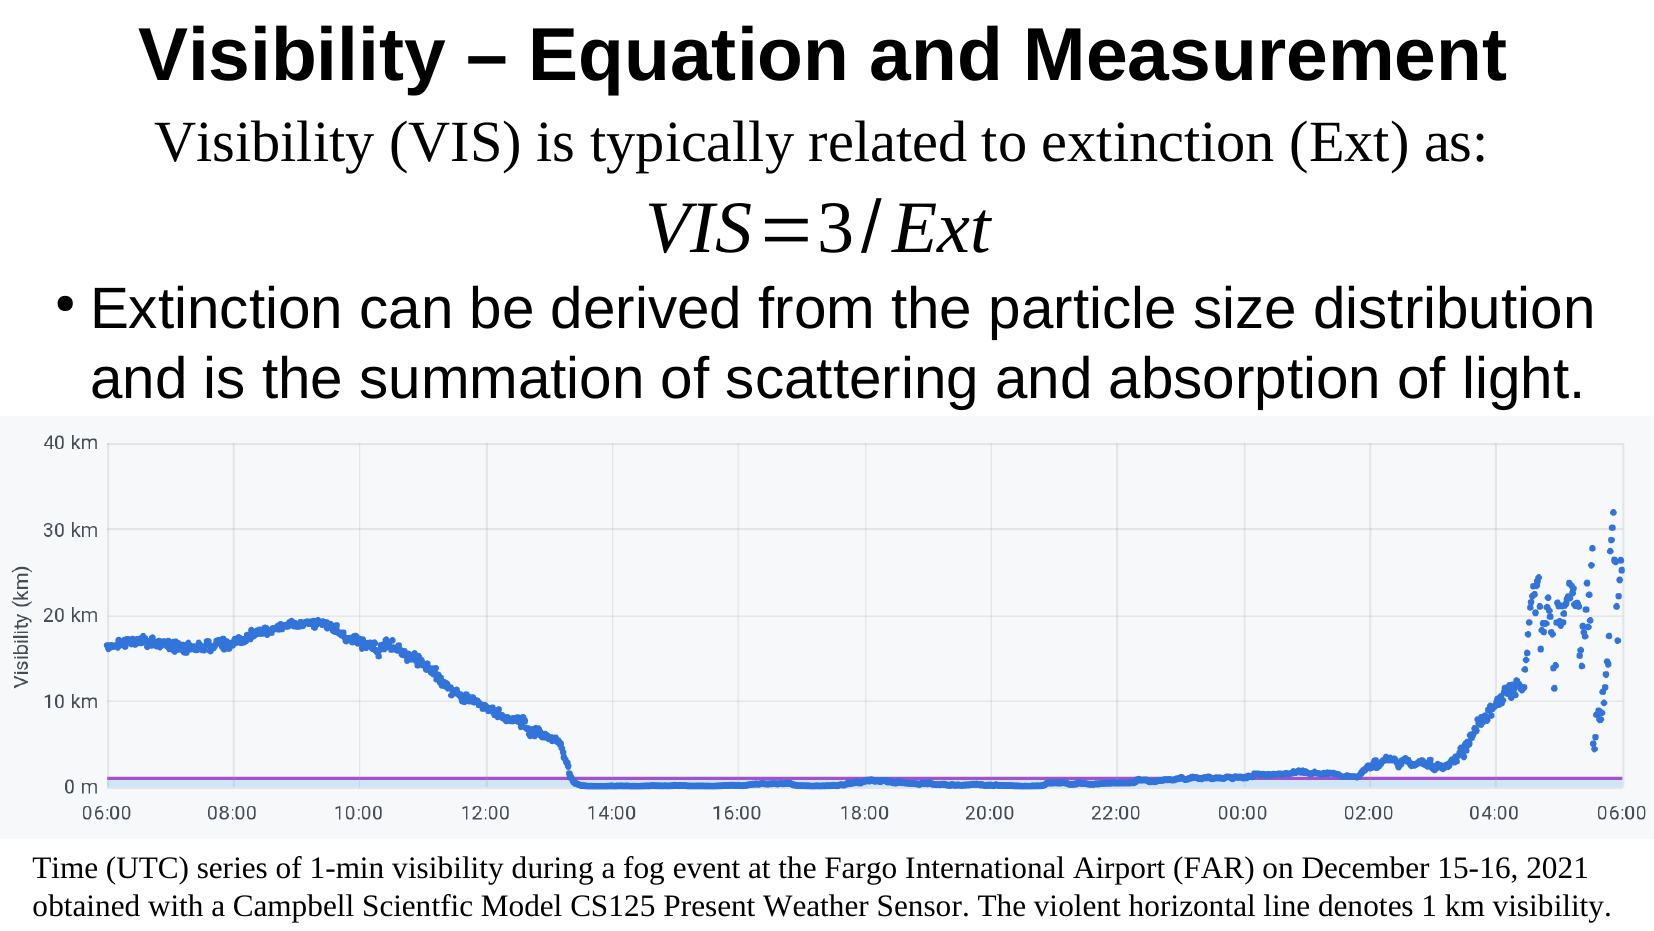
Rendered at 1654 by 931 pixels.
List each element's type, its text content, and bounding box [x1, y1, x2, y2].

text_box Time (UTC) series of 1-min visibility during a fog event at the Fargo International Airport (FAR) on December 15-16, 2021 obtained with a Campbell Scientfic Model CS125 Present Weather Sensor. The violent horizontal line denotes 1 km visibility. [29, 846, 1643, 925]
title Visibility – Equation and Measurement [0, 0, 1651, 101]
picture [0, 416, 1654, 839]
text_box Visibility (VIS) is typically related to extinction (Ext) as: [102, 96, 1514, 181]
text_box Extinction can be derived from the particle size distribution and is the summation of scattering and absorption of light. [2, 262, 1651, 416]
chart [639, 186, 1003, 262]
